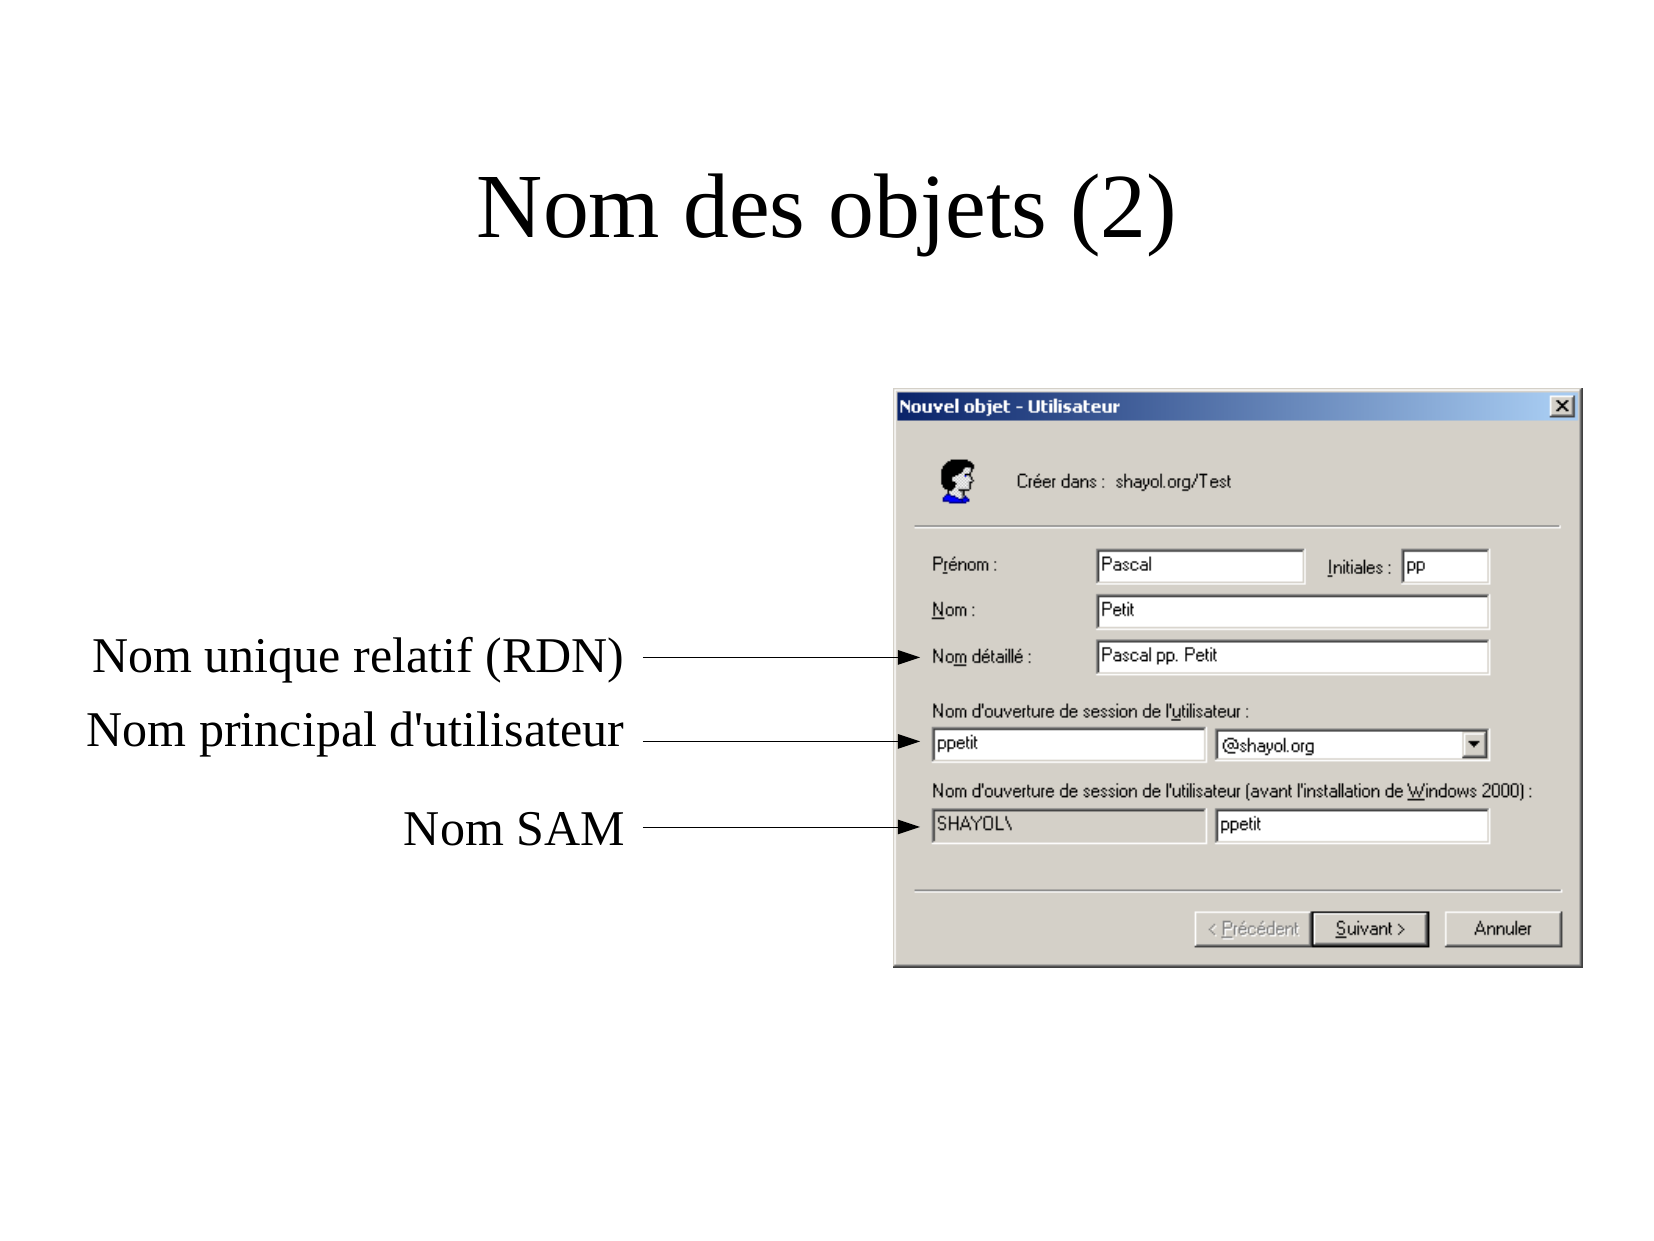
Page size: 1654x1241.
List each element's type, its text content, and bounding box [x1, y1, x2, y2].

text_box Nom principal d'utilisateur [86, 701, 625, 758]
text_box Nom SAM [403, 800, 625, 857]
text_box Nom unique relatif (RDN) [92, 627, 625, 685]
picture [893, 388, 1583, 968]
title Nom des objets (2) [121, 102, 1534, 311]
